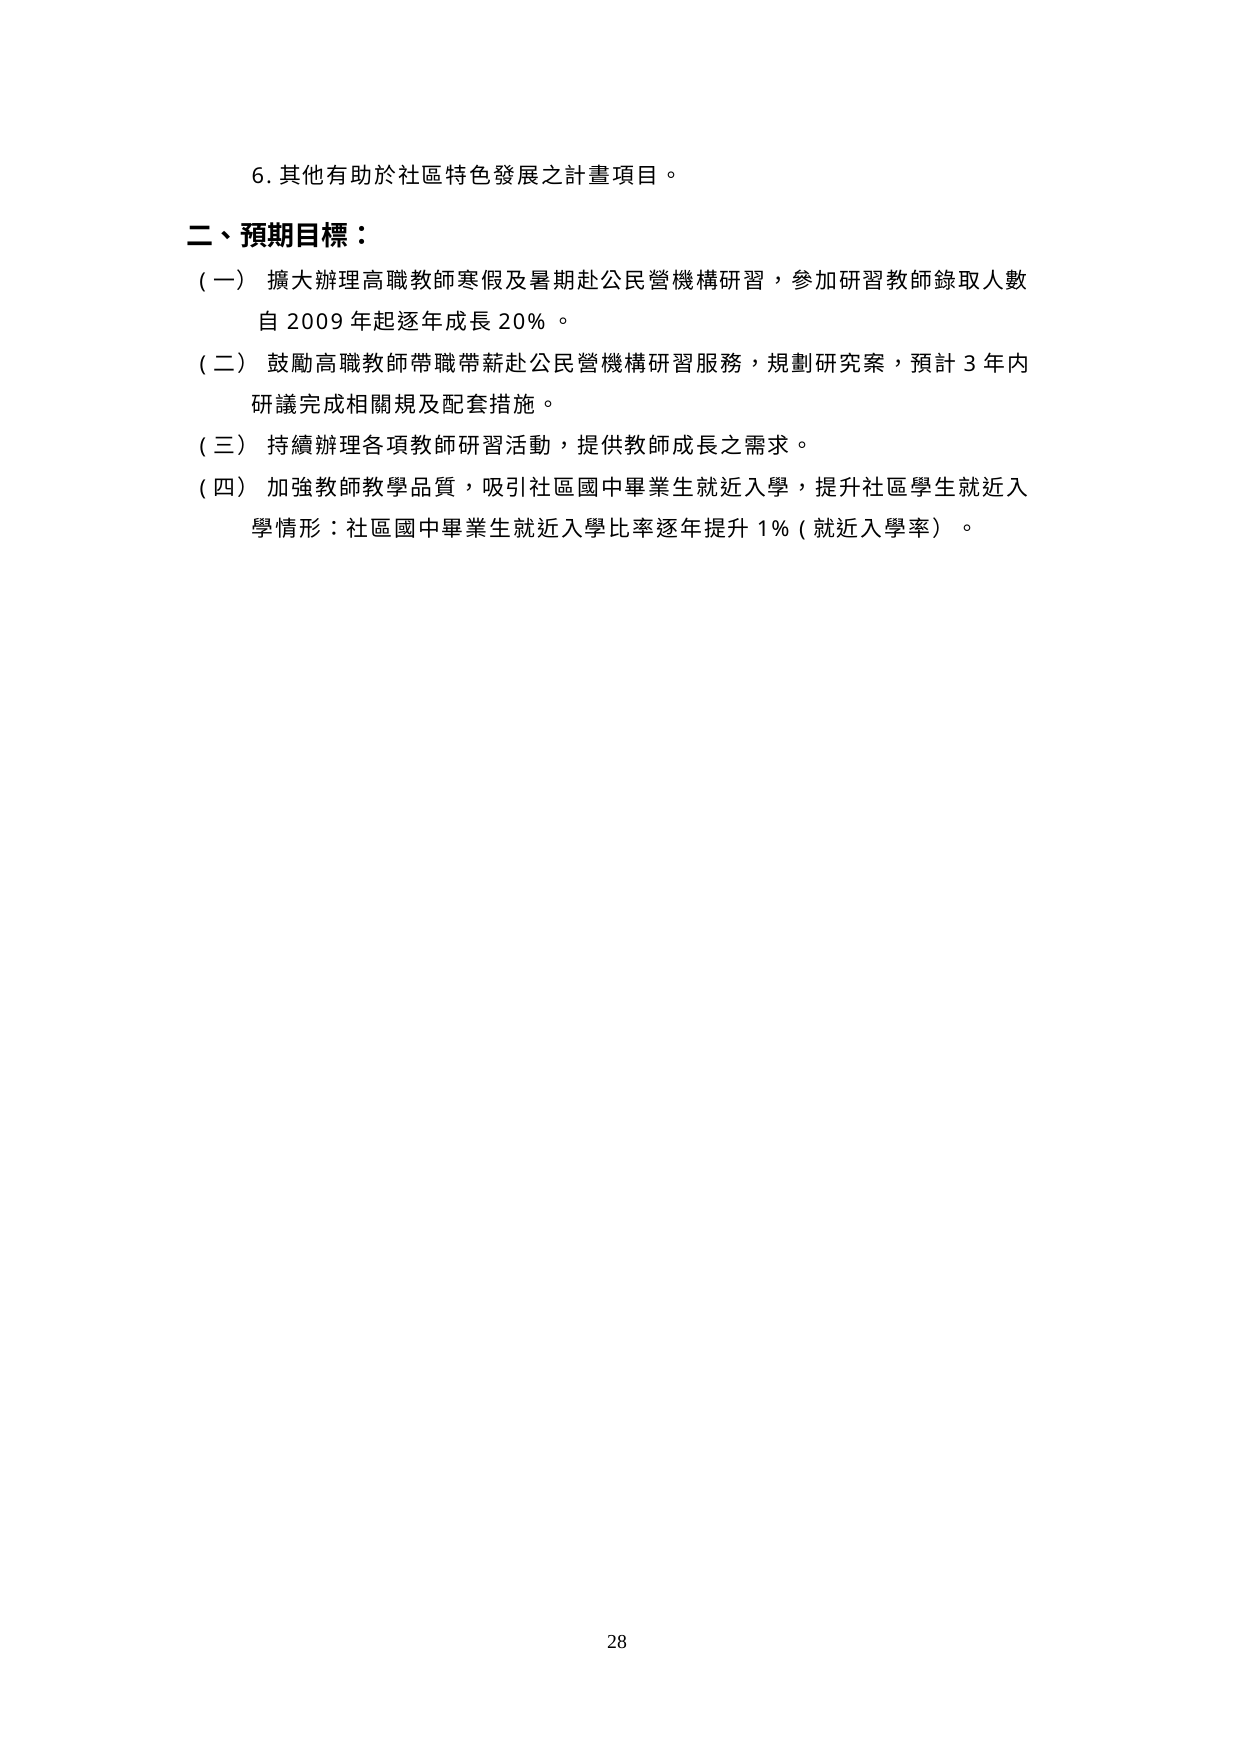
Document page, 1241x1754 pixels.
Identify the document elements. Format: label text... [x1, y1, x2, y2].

text_box 6.其他有助於社區特色發展之計晝項目。 二、預期目標： (一） 擴大辦理高職教師寒假及暑期赴公民營機構研習，參加研習教師錄取人數 自2009年起逐年成長20%。 (二） 鼓勵高職教師帶職帶薪赴公民營機構研習服務，規劃研究案，預計3年内 研議完成相關規及配套措施。 (三） 持續辦理各項教師研習活動，提供教師成長之需求。 (四） 加強教師教學品質，吸引社區國中畢業生就近入學，提升社區學生就近入 學情形：社區國中畢業生就近入學比率逐年提升1% (就近入學率）。 [186, 162, 1055, 543]
text_box 28 [607, 1629, 633, 1649]
